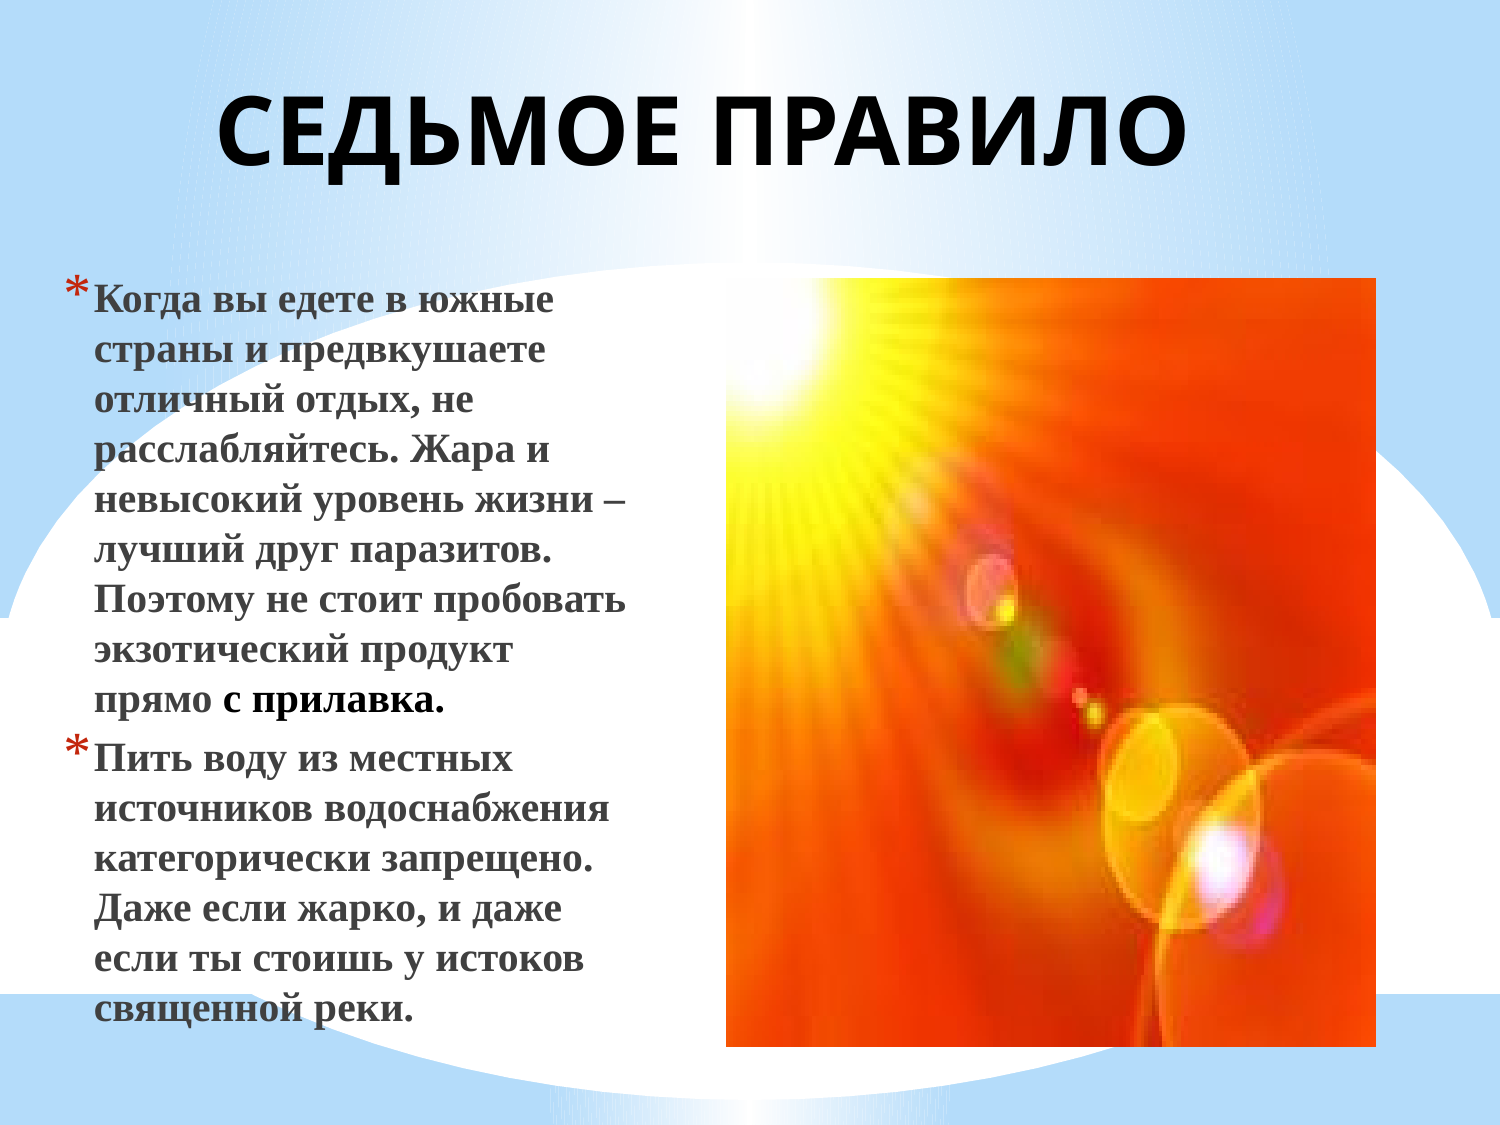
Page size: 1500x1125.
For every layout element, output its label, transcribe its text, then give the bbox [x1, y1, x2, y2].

title СЕДЬМОЕ ПРАВИЛО [53, 54, 1353, 232]
list Когда вы едете в южные страны и предвкушаете отличный отдых, не расслабляйтесь. Жара и невысокий уровень жизни – лучший друг паразитов. Поэтому не стоит пробовать экзотический продукт прямо с прилавка. Пить воду из местных источников водоснабжения категорически запрещено. Даже если жарко, и даже если ты стоишь у истоков священной реки. [41, 255, 656, 1047]
picture [726, 278, 1376, 1047]
